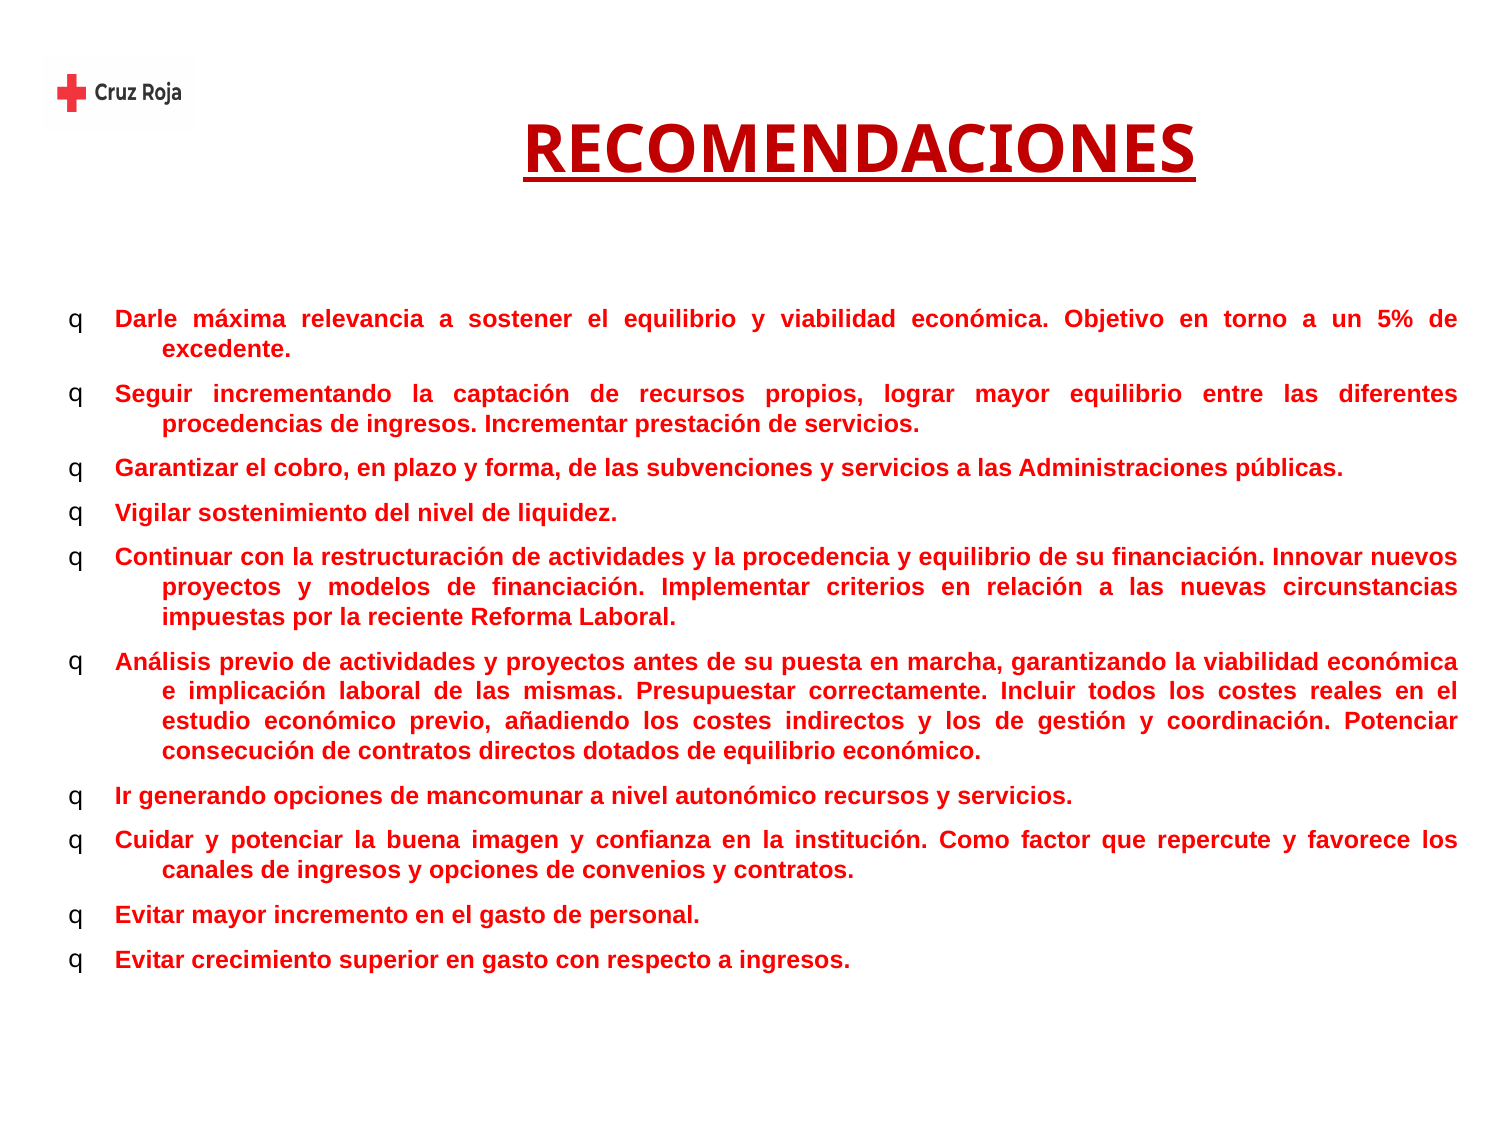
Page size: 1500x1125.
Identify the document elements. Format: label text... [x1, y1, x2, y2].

text_box Darle máxima relevancia a sostener el equilibrio y viabilidad económica. Objetivo en torno a un 5% de excedente. Seguir incrementando la captación de recursos propios, lograr mayor equilibrio entre las diferentes procedencias de ingresos. Incrementar prestación de servicios. Garantizar el cobro, en plazo y forma, de las subvenciones y servicios a las Administraciones públicas. Vigilar sostenimiento del nivel de liquidez. Continuar con la restructuración de actividades y la procedencia y equilibrio de su financiación. Innovar nuevos proyectos y modelos de financiación. Implementar criterios en relación a las nuevas circunstancias impuestas por la reciente Reforma Laboral. Análisis previo de actividades y proyectos antes de su puesta en marcha, garantizando la viabilidad económica e implicación laboral de las mismas. Presupuestar correctamente. Incluir todos los costes reales en el estudio económico previo, añadiendo los costes indirectos y los de gestión y coordinación. Potenciar consecución de contratos directos dotados de equilibrio económico. Ir generando opciones de mancomunar a nivel autonómico recursos y servicios. Cuidar y potenciar la buena imagen y confianza en la institución. Como factor que repercute y favorece los canales de ingresos y opciones de convenios y contratos. Evitar mayor incremento en el gasto de personal. Evitar crecimiento superior en gasto con respecto a ingresos. [53, 295, 1476, 981]
text_box RECOMENDACIONES [242, 98, 1477, 194]
